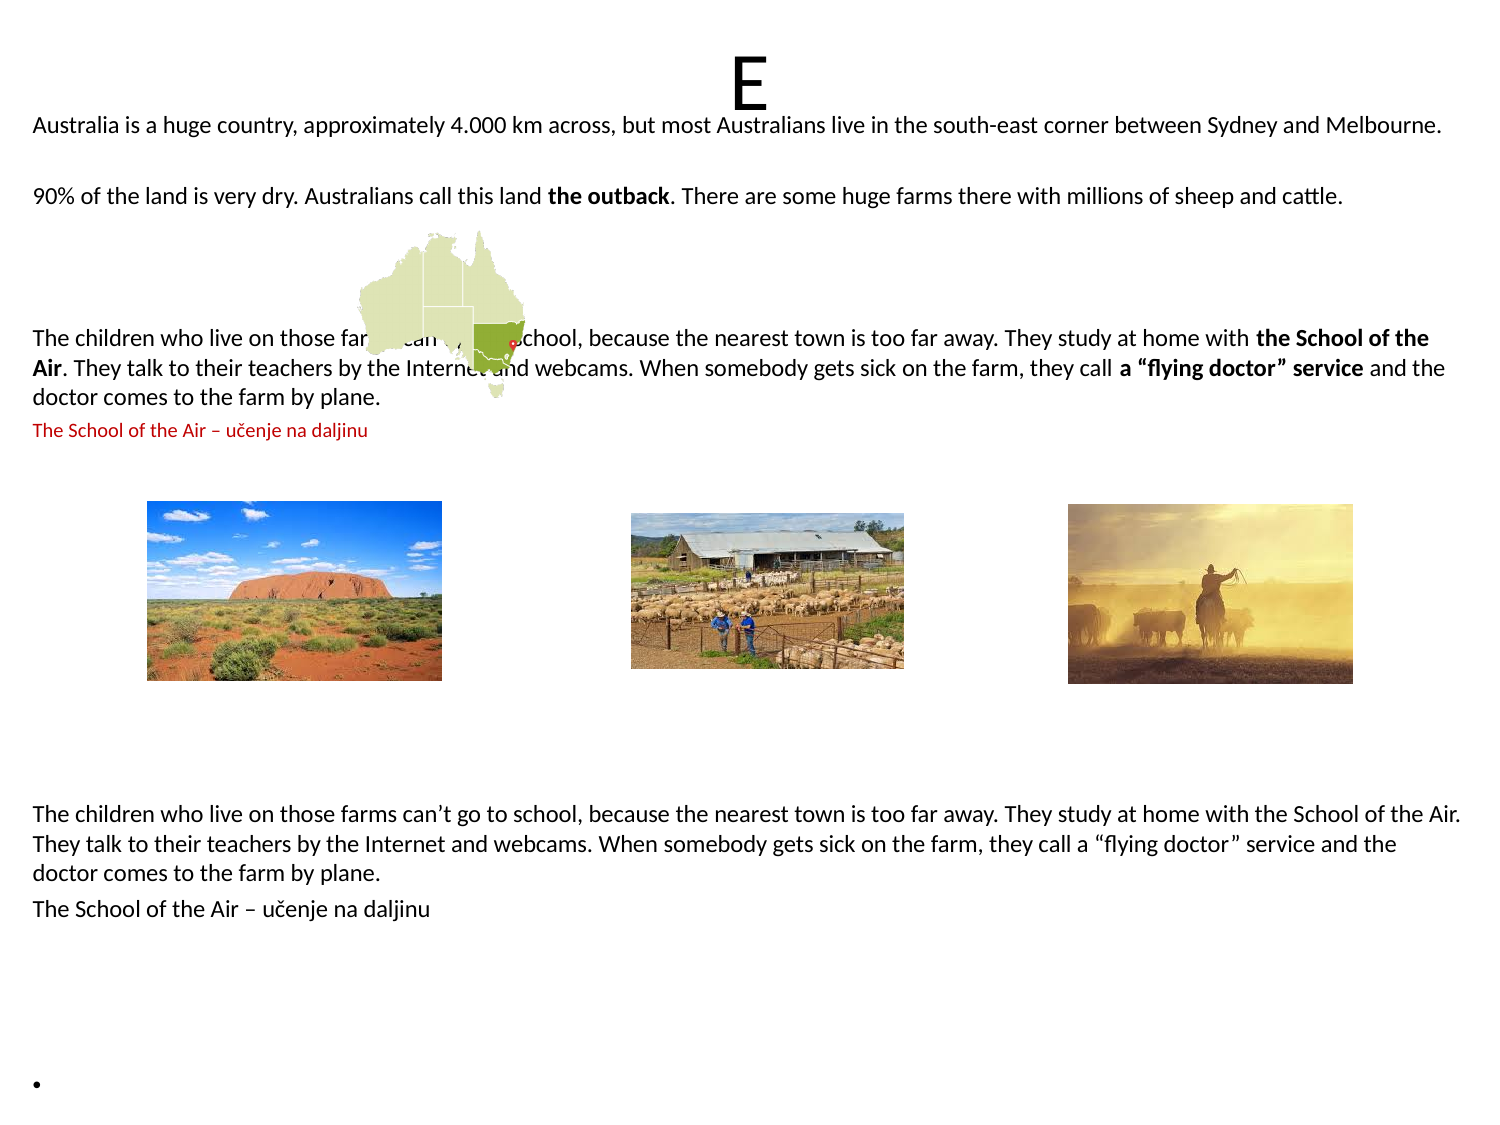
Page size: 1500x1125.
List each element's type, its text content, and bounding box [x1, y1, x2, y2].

picture [354, 219, 529, 398]
picture [1068, 504, 1353, 684]
list Australia is a huge country, approximately 4.000 km across, but most Australians live in the south-east corner between Sydney and Melbourne. 90% of the land is very dry. Australians call this land the outback. There are some huge farms there with millions of sheep and cattle. The children who live on those farms can’t go to school, because the nearest town is too far away. They study at home with the School of the Air. They talk to their teachers by the Internet and webcams. When somebody gets sick on the farm, they call a “flying doctor” service and the doctor comes to the farm by plane. The School of the Air – učenje na daljinu The children who live on those farms can’t go to school, because the nearest town is too far away. They study at home with the School of the Air. They talk to their teachers by the Internet and webcams. When somebody gets sick on the farm, they call a “flying doctor” service and the doctor comes to the farm by plane. The School of the Air – učenje na daljinu [17, 101, 1483, 1106]
title E [75, 19, 1426, 101]
picture [631, 513, 904, 669]
picture [147, 501, 442, 681]
